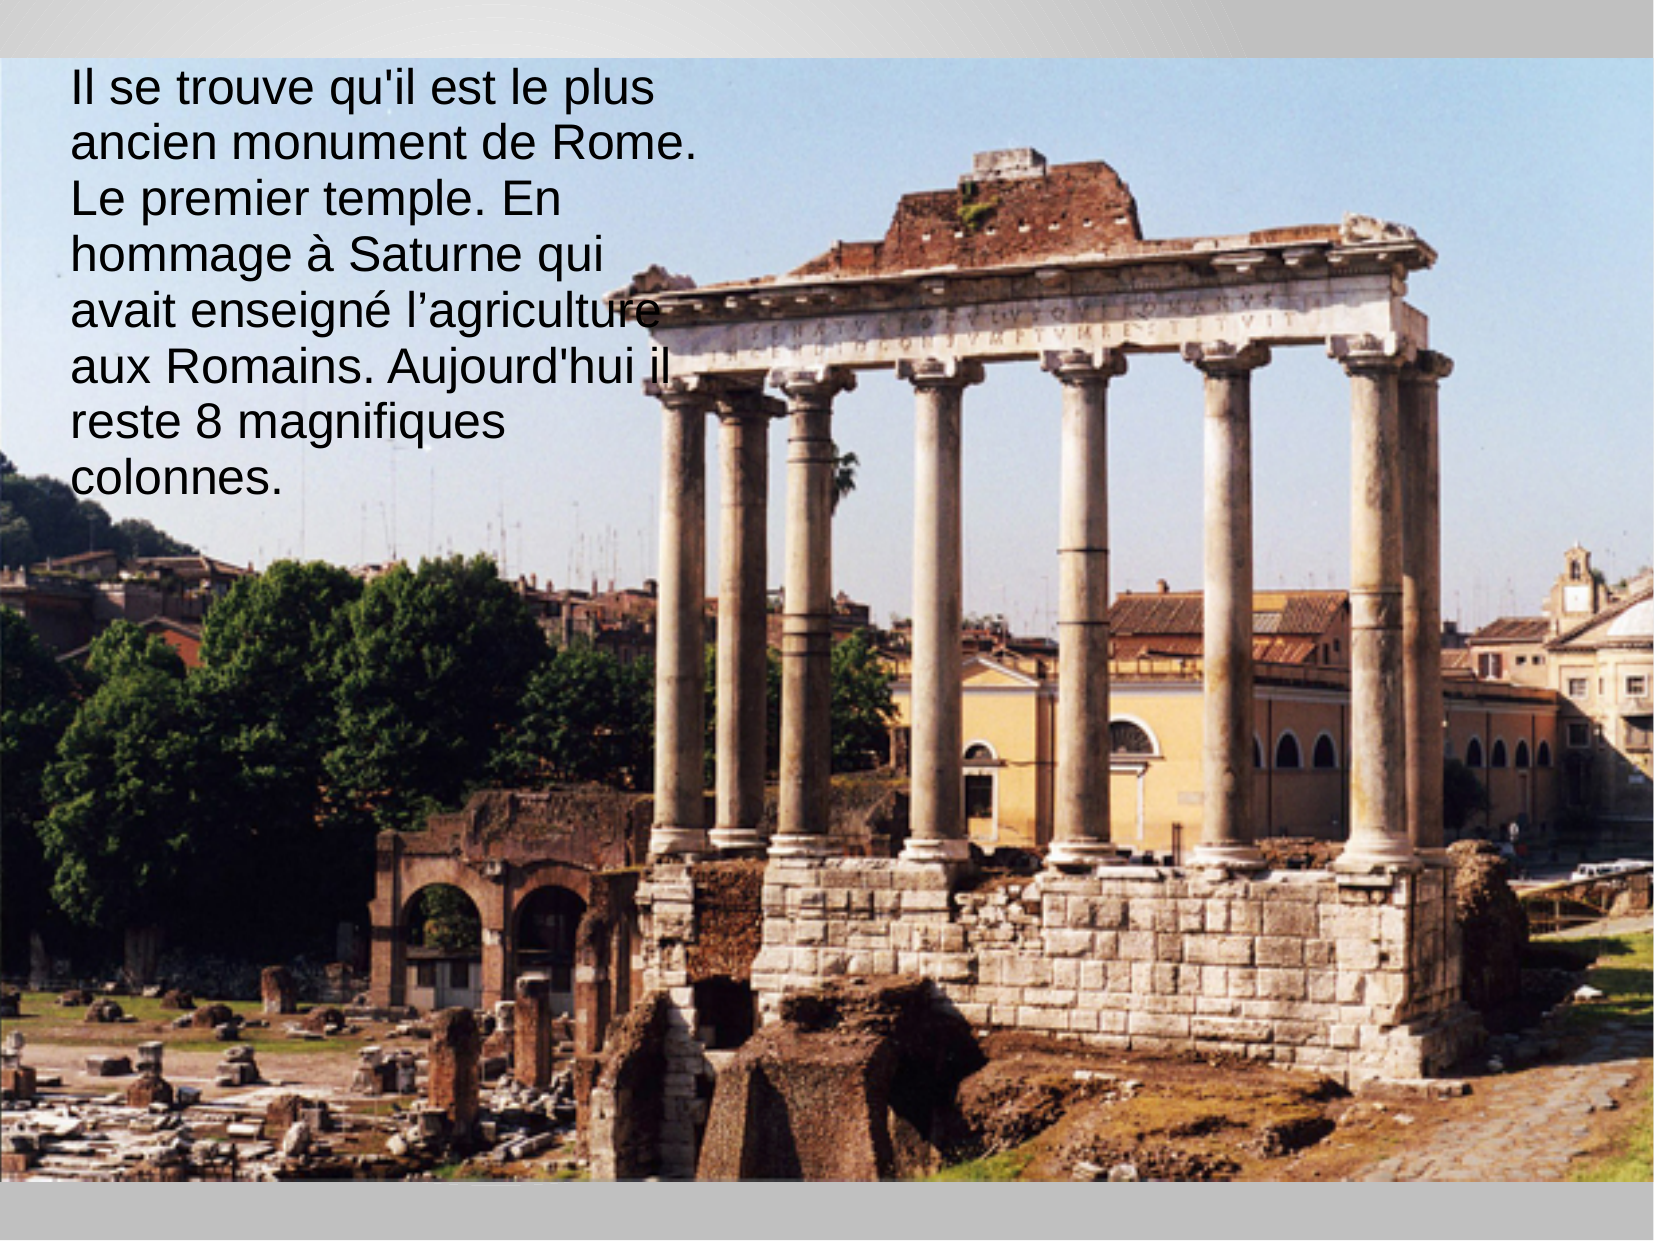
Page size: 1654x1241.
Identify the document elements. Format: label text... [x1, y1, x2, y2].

list Il se trouve qu'il est le plus ancien monument de Rome. Le premier temple. En hommage à Saturne qui avait enseigné l’agriculture aux Romains. Aujourd'hui il reste 8 magnifiques colonnes. [0, 59, 709, 506]
picture [0, 58, 1654, 1182]
